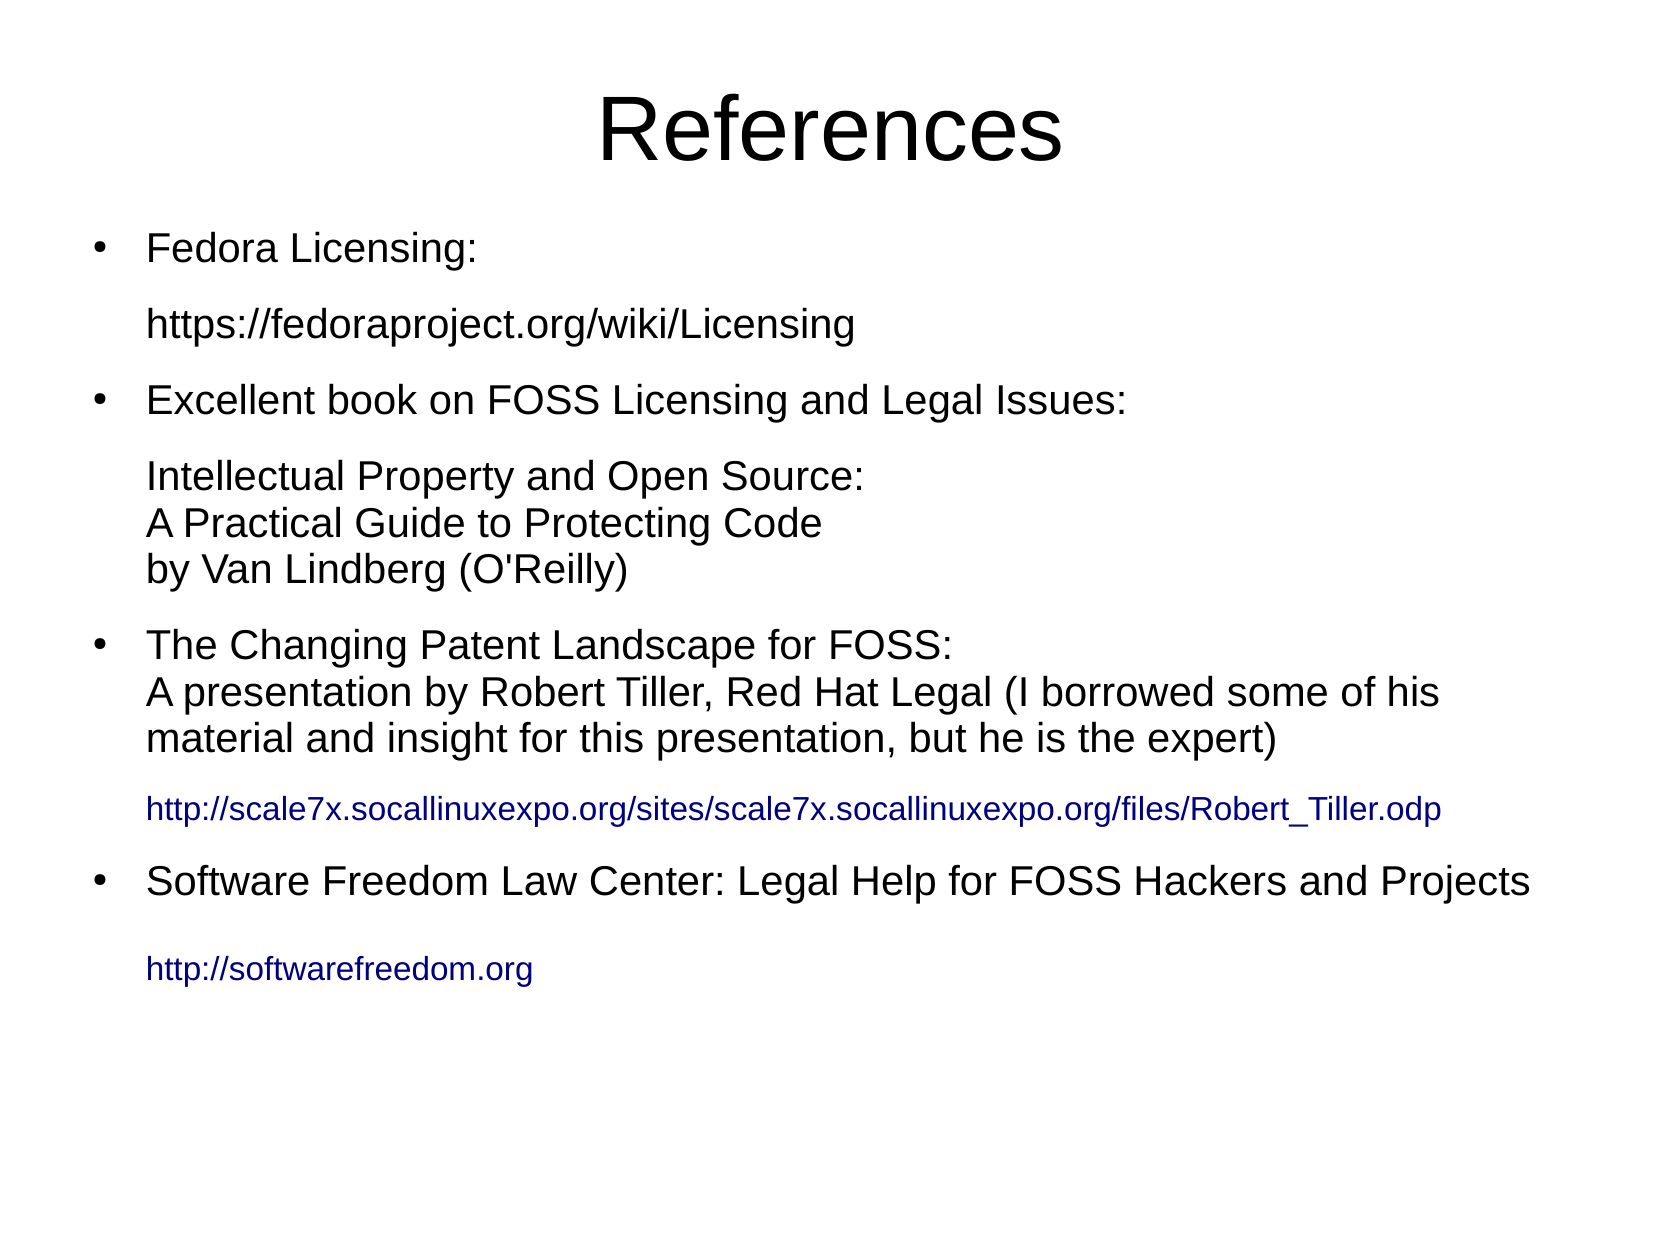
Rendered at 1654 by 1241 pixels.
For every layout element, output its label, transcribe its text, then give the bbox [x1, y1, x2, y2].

title References [86, 32, 1576, 225]
list Fedora Licensing: https://fedoraproject.org/wiki/Licensing Excellent book on FOSS Licensing and Legal Issues: Intellectual Property and Open Source: A Practical Guide to Protecting Code by Van Lindberg (O'Reilly) The Changing Patent Landscape for FOSS: A presentation by Robert Tiller, Red Hat Legal (I borrowed some of his material and insight for this presentation, but he is the expert) http://scale7x.socallinuxexpo.org/sites/scale7x.socallinuxexpo.org/files/Robert_Tiller.odp Software Freedom Law Center: Legal Help for FOSS Hackers and Projects http://softwarefreedom.org [75, 225, 1576, 1111]
